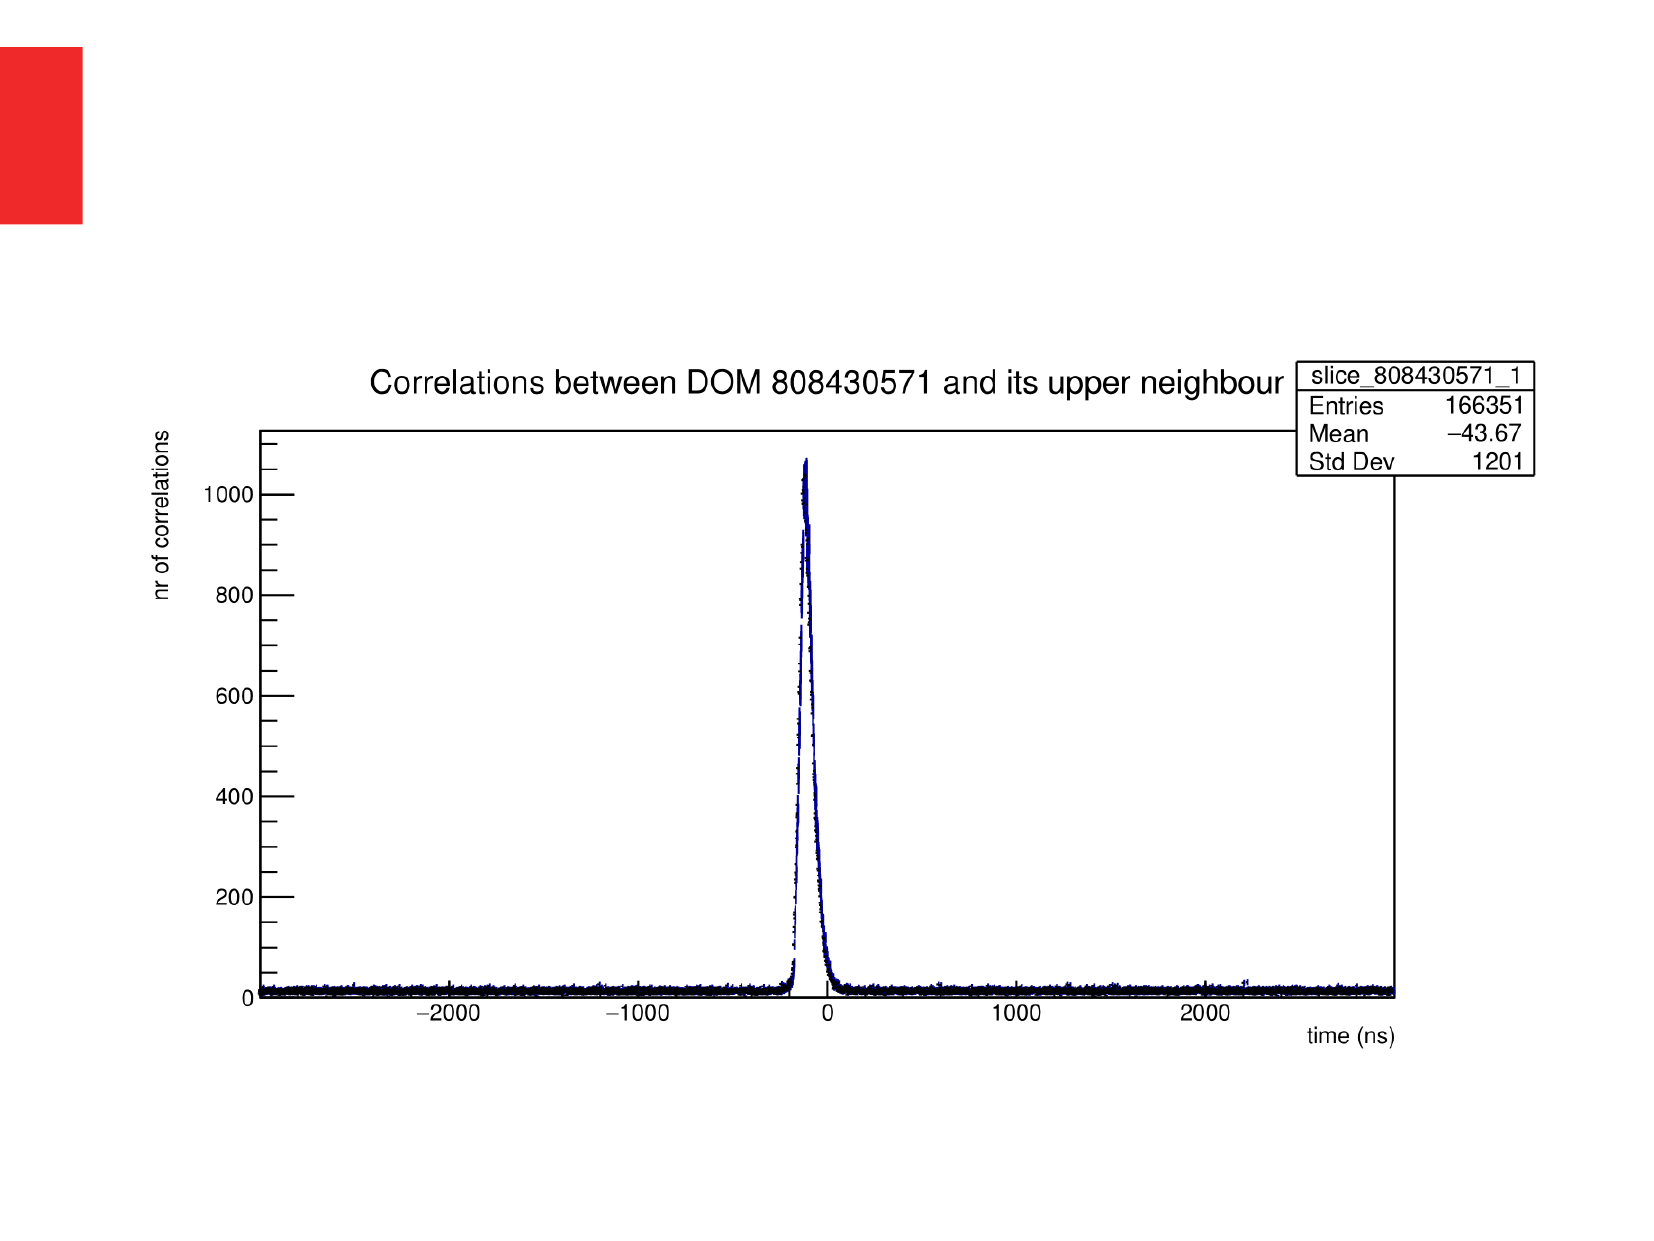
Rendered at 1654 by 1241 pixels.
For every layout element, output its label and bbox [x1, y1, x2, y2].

picture [118, 359, 1536, 1069]
